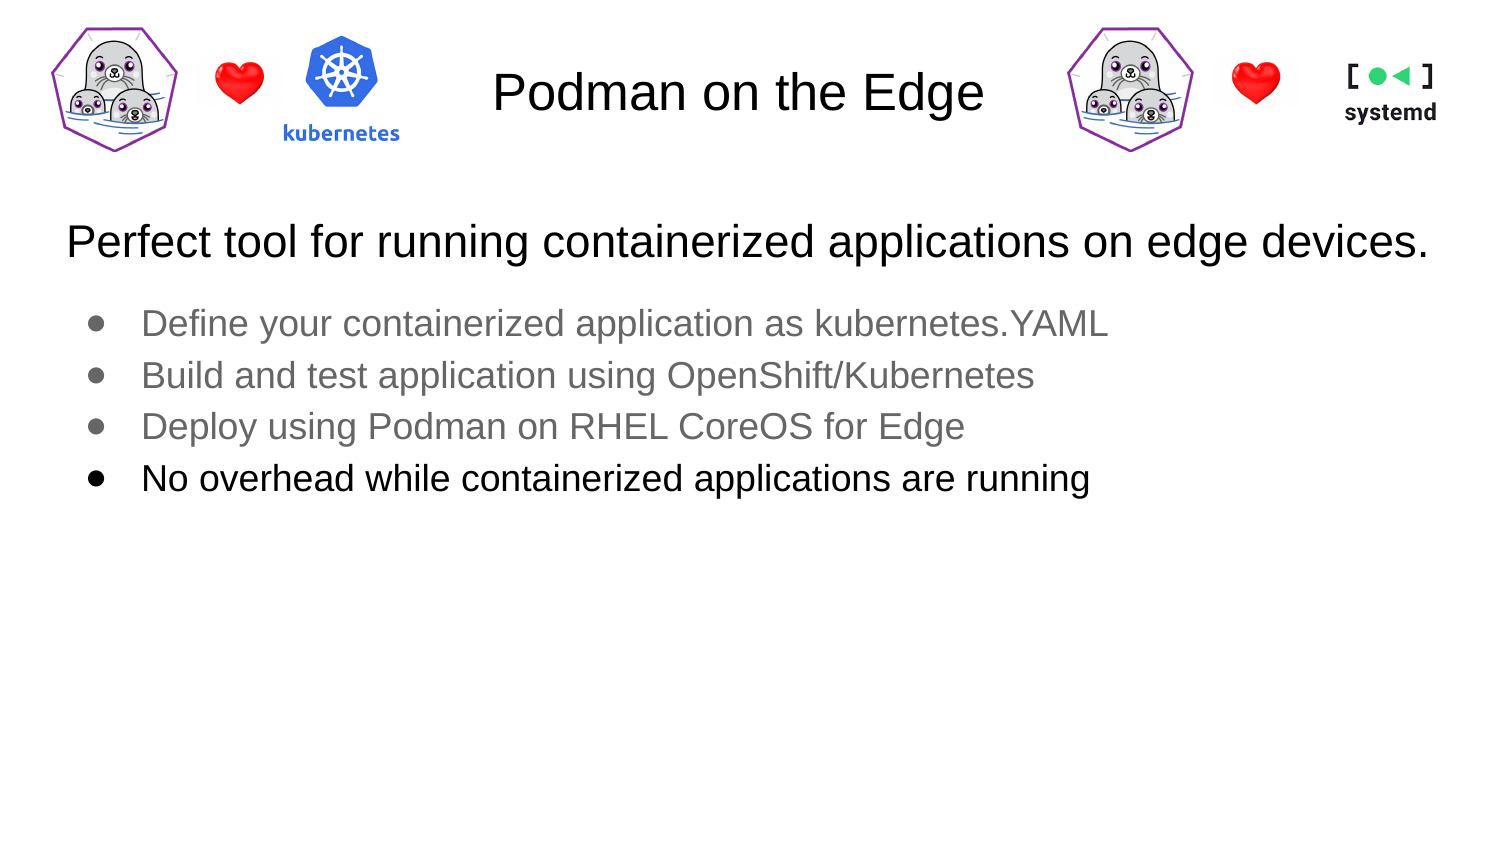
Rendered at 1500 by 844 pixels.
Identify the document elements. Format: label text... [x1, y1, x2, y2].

list Perfect tool for running containerized applications on edge devices. Define your containerized application as kubernetes.YAML Build and test application using OpenShift/Kubernetes Deploy using Podman on RHEL CoreOS for Edge No overhead while containerized applications are running [51, 189, 1449, 750]
picture [195, 27, 465, 152]
picture [1067, 27, 1194, 152]
picture [1212, 0, 1500, 187]
title Podman on the Edge [477, 42, 1023, 137]
picture [51, 27, 178, 152]
